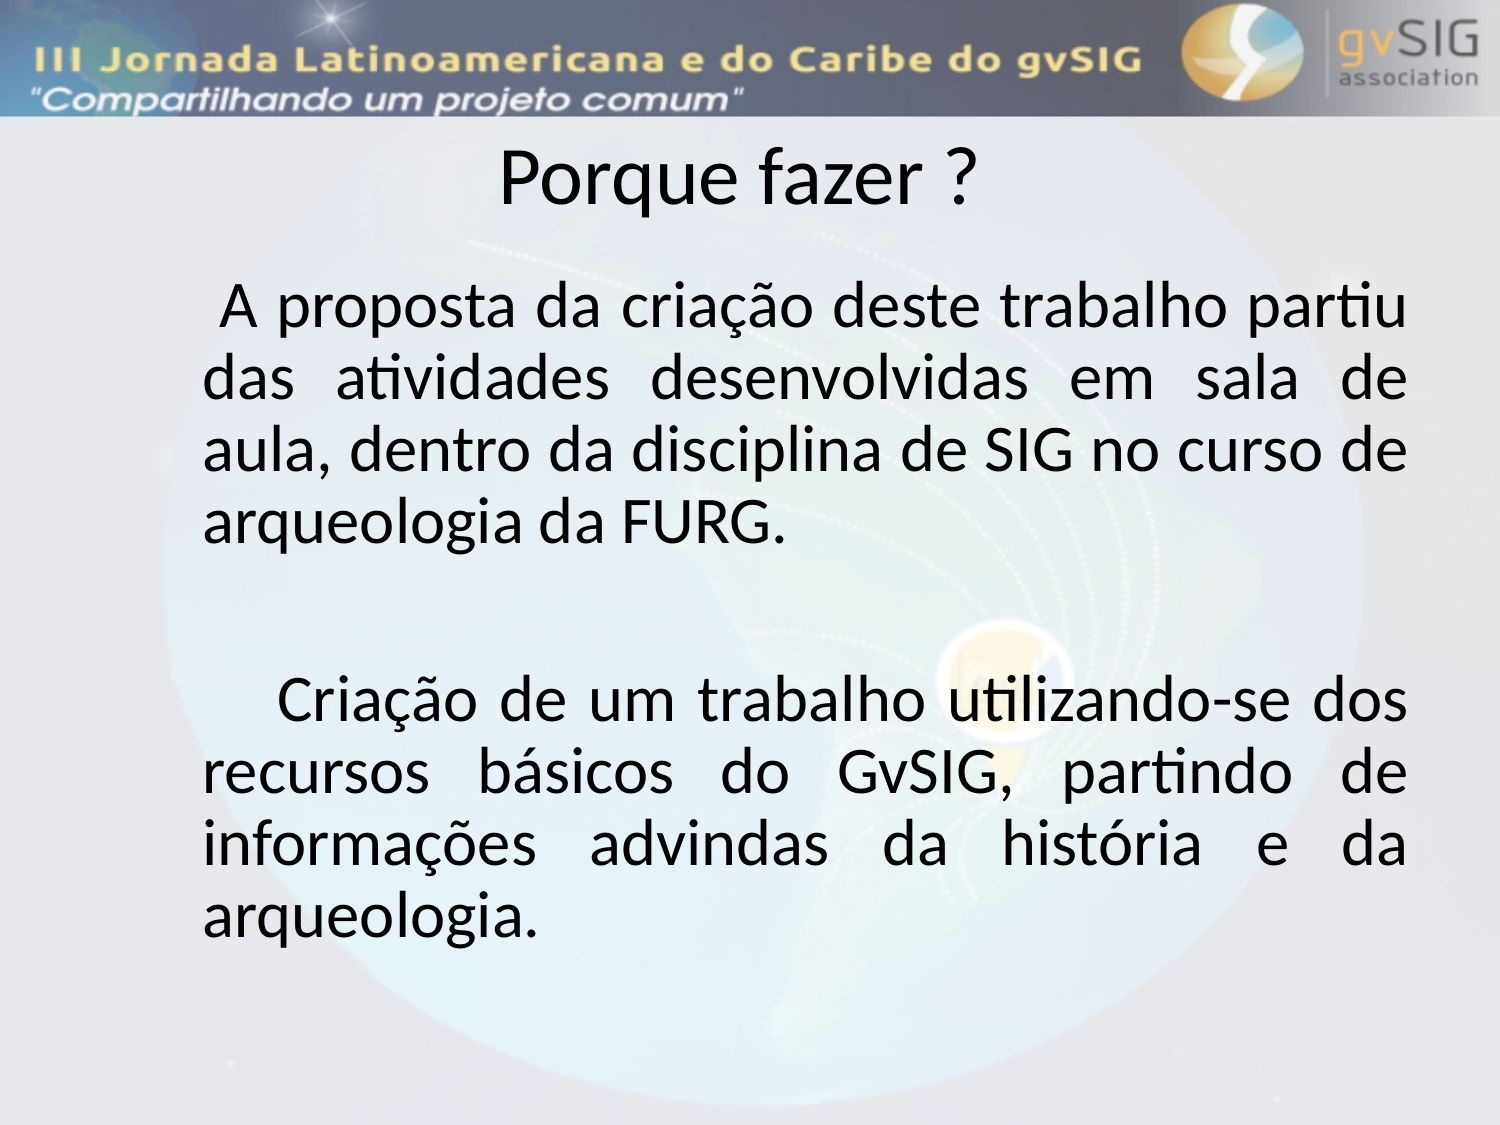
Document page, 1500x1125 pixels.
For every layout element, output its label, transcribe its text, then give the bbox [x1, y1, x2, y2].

list A proposta da criação deste trabalho partiu das atividades desenvolvidas em sala de aula, dentro da disciplina de SIG no curso de arqueologia da FURG. Criação de um trabalho utilizando-se dos recursos básicos do GvSIG, partindo de informações advindas da história e da arqueologia. [75, 262, 1426, 1005]
title Porque fazer ? [64, 113, 1415, 302]
